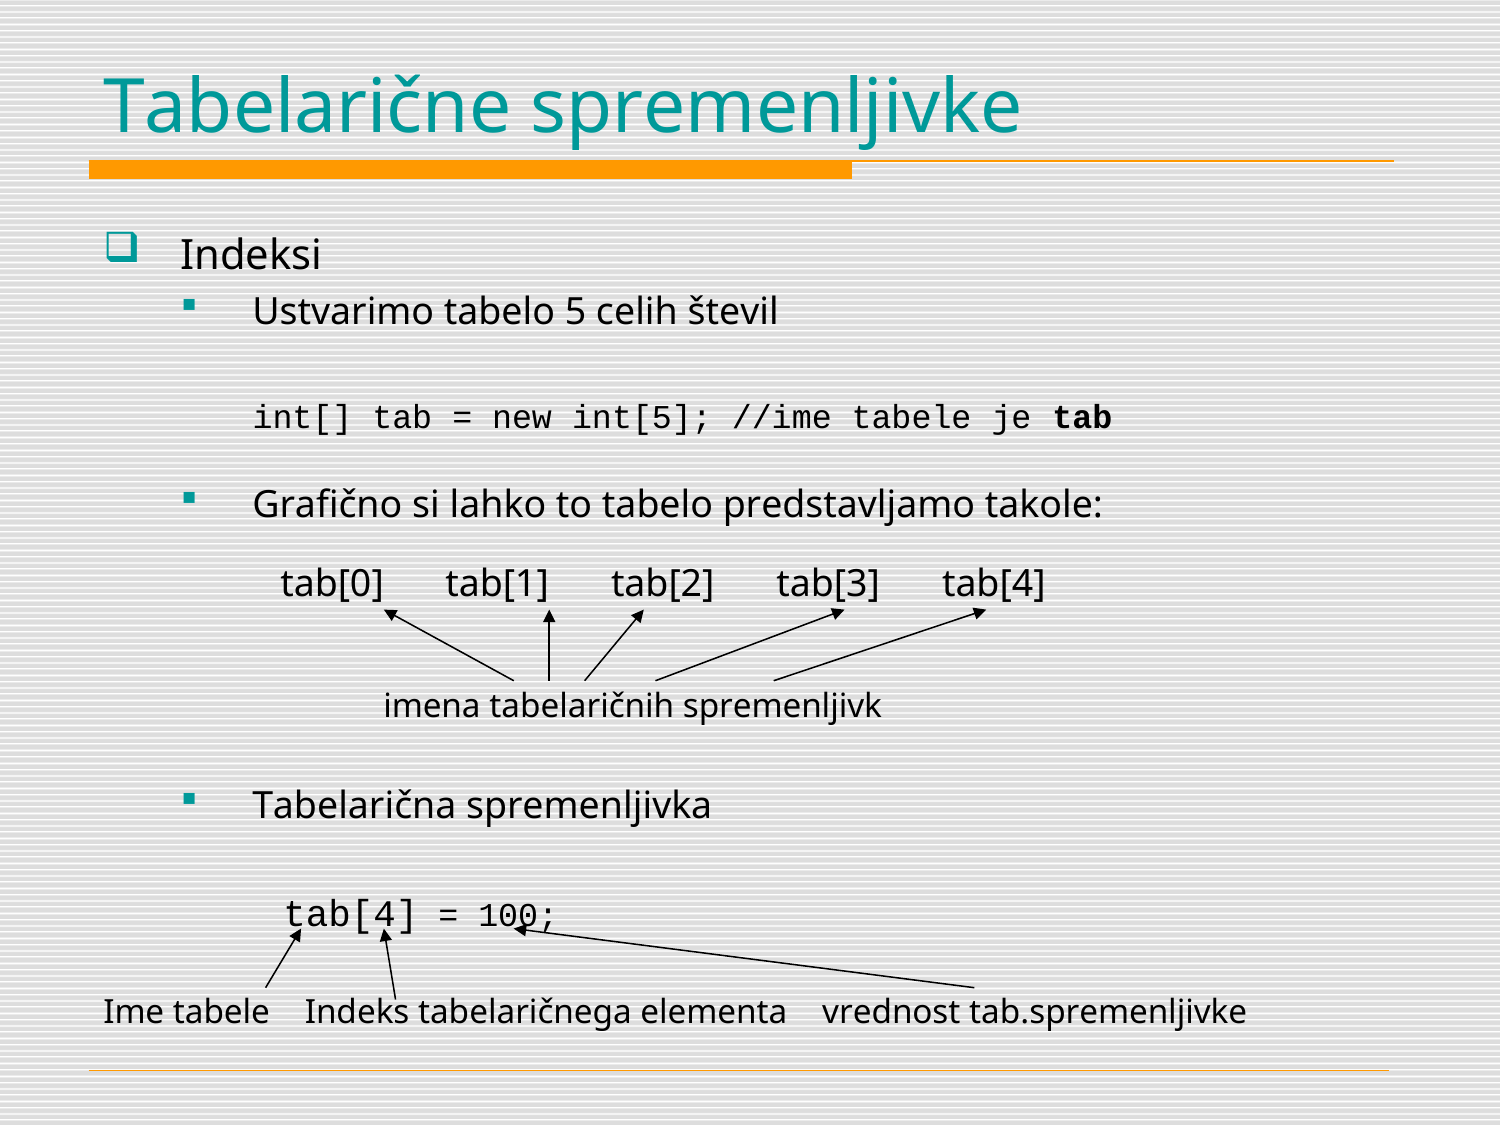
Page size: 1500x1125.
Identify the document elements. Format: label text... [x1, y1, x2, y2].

picture [0, 0, 1500, 1125]
table_header tab[1] [431, 551, 596, 633]
table_header tab[4] [927, 551, 1092, 633]
table_header tab[2] [596, 551, 762, 633]
table_header tab[3] [762, 551, 927, 633]
title Tabelarične spremenljivke [88, 42, 1401, 155]
table_header tab[0] [266, 551, 431, 633]
list Indeksi Ustvarimo tabelo 5 celih števil int[] tab = new int[5]; //ime tabele je tab Grafično si lahko to tabelo predstavljamo takole: imena tabelaričnih spremenljivk Tabelarična spremenljivka tab[4] = 100; Ime tabele Indeks tabelaričnega elementa vrednost tab.spremenljivke [88, 220, 1459, 1059]
